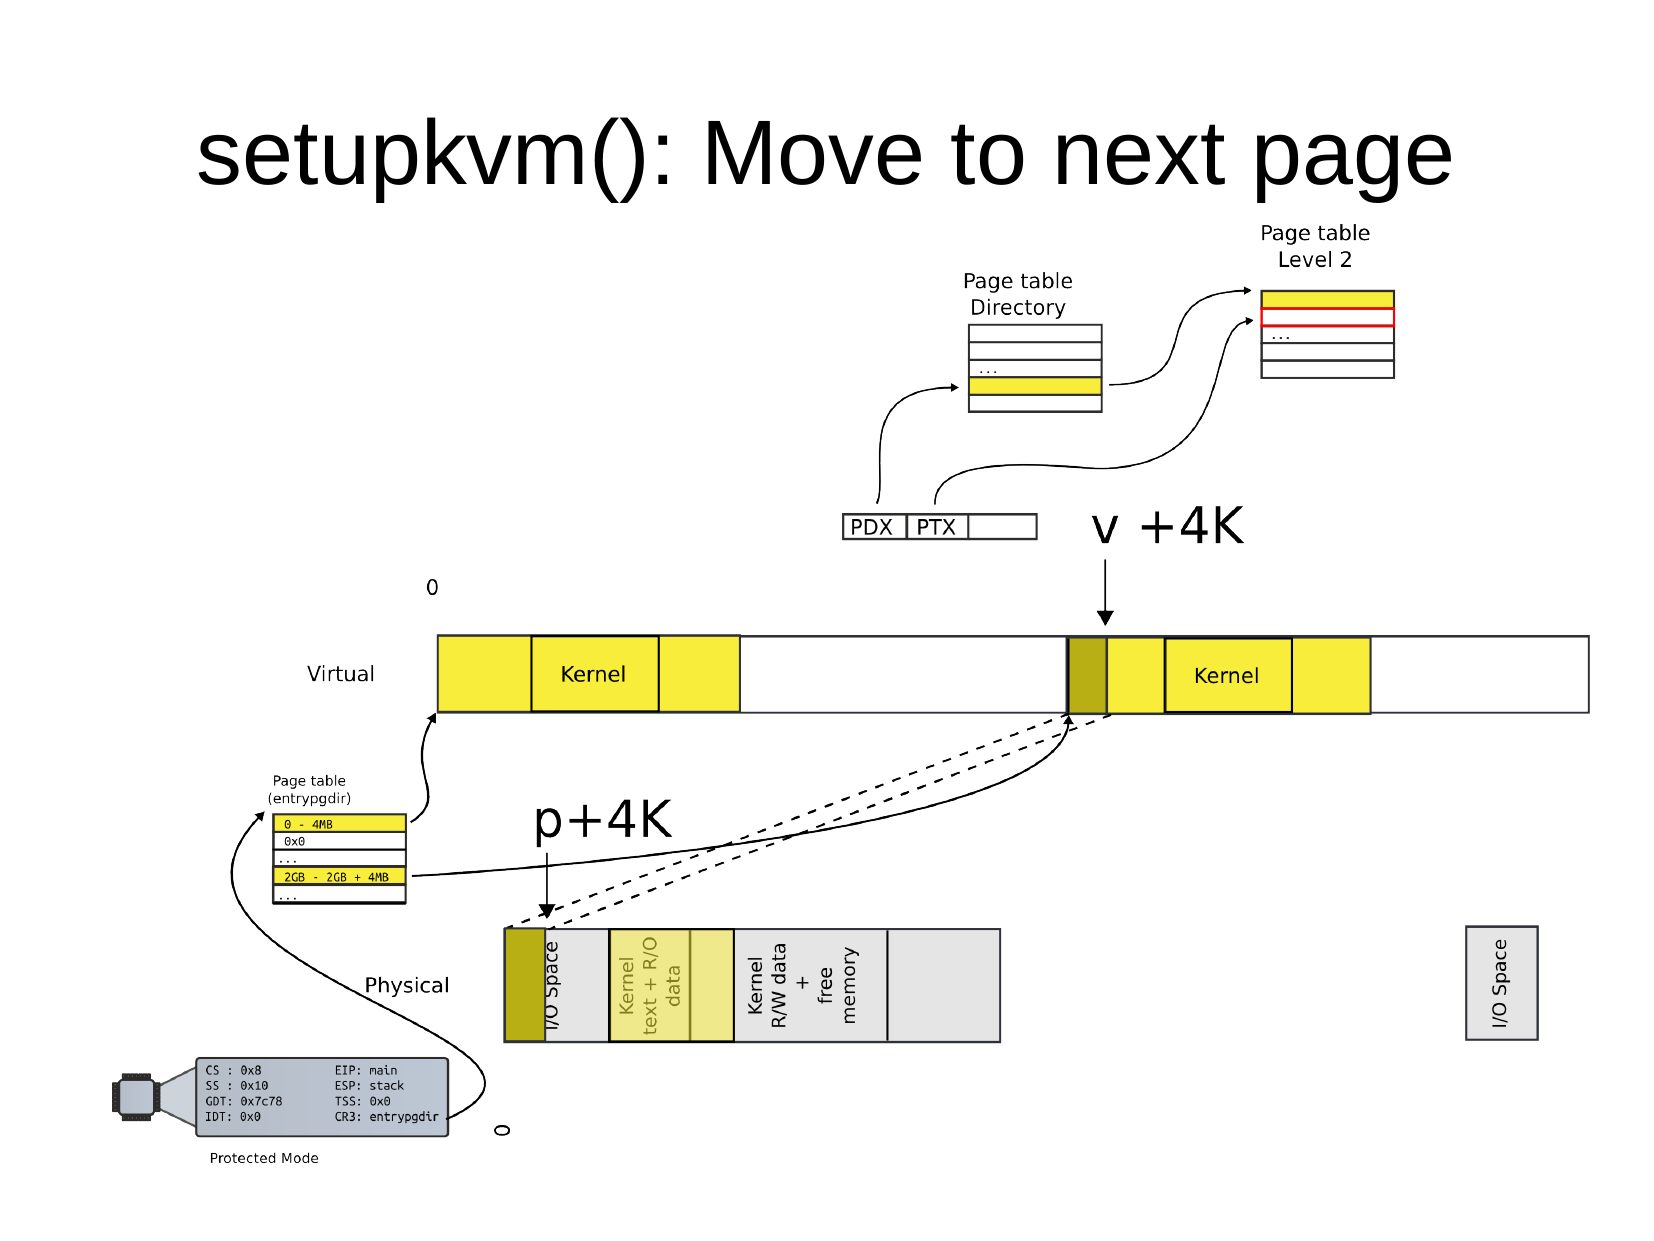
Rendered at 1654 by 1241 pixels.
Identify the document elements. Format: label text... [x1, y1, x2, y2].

picture [112, 224, 1590, 1163]
title setupkvm(): Move to next page [82, 49, 1571, 257]
